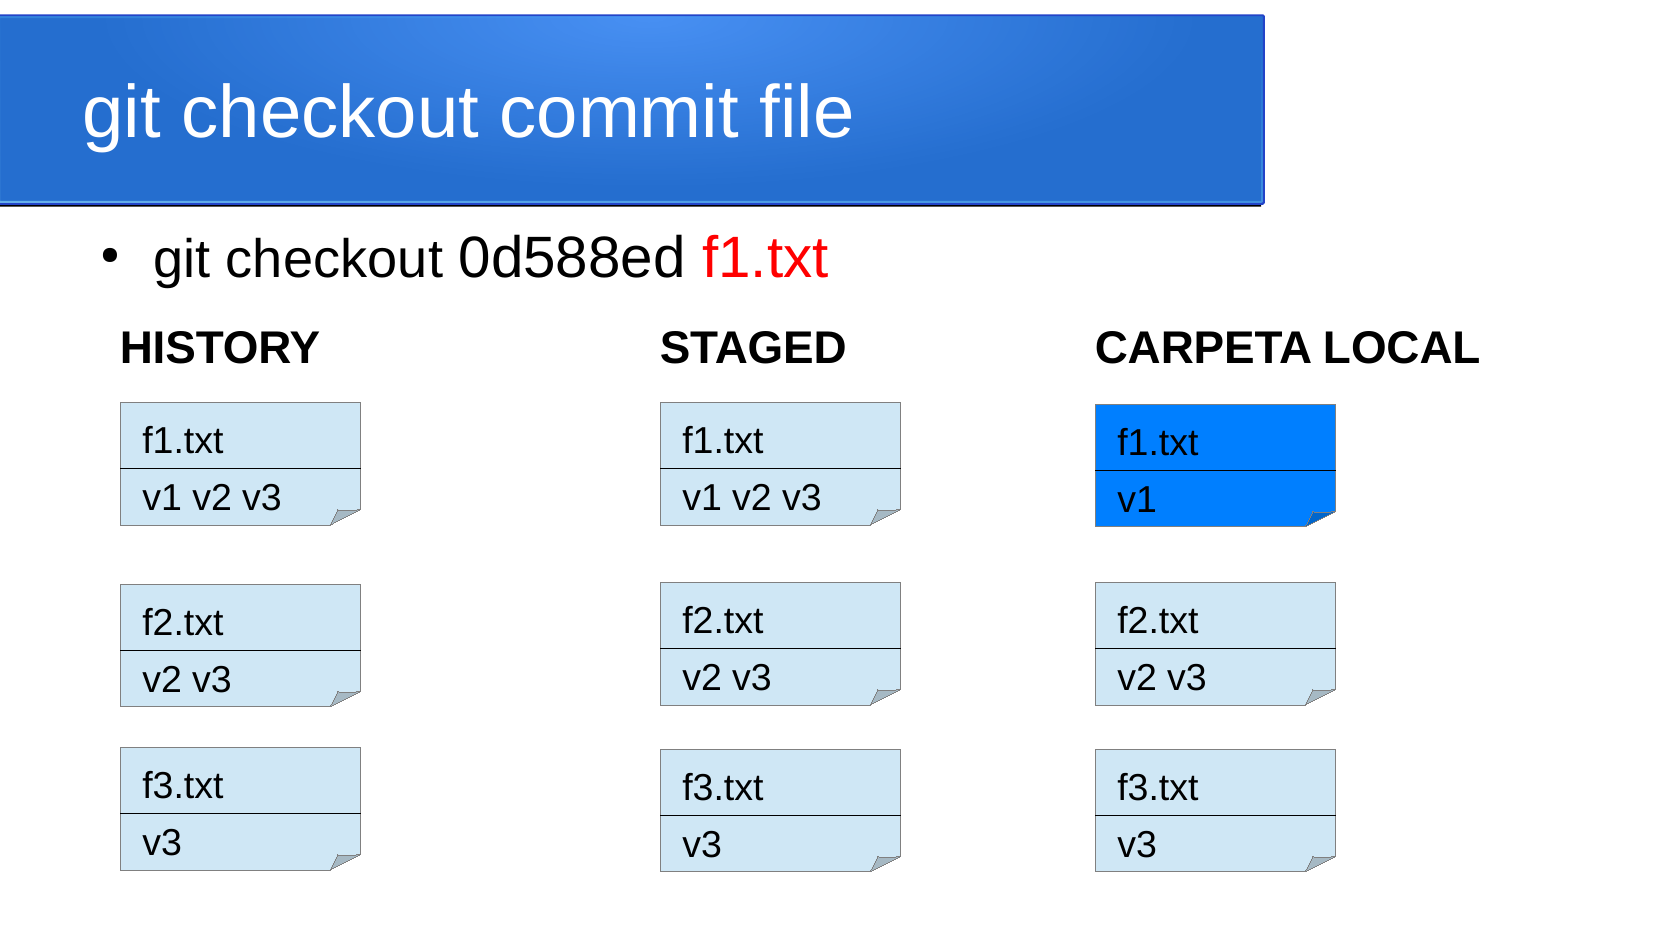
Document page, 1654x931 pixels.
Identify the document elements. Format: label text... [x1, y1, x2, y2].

text_box [660, 649, 667, 706]
title git checkout commit file [82, 35, 1235, 189]
text_box f3.txt [667, 759, 788, 815]
text_box CARPETA LOCAL [1080, 315, 1546, 432]
text_box f1.txt [1102, 414, 1223, 470]
text_box [1095, 582, 1336, 648]
text_box [1291, 471, 1336, 527]
text_box [120, 651, 127, 707]
text_box [120, 469, 127, 526]
text_box v1 v2 v3 [127, 469, 331, 526]
text_box [1095, 749, 1336, 815]
text_box [1095, 471, 1102, 527]
text_box f2.txt [127, 594, 248, 650]
text_box [331, 469, 361, 525]
text_box [1095, 404, 1336, 470]
text_box v2 v3 [127, 651, 263, 708]
text_box v2 v3 [667, 649, 803, 706]
text_box [120, 584, 361, 650]
list git checkout 0d588ed f1.txt [82, 224, 1571, 901]
text_box f2.txt [667, 592, 788, 648]
text_box v3 [667, 816, 803, 873]
text_box [660, 816, 667, 872]
text_box [120, 402, 361, 468]
text_box STAGED [645, 315, 1006, 382]
text_box [660, 582, 901, 648]
text_box [1095, 649, 1102, 706]
text_box f2.txt [1102, 592, 1223, 648]
text_box HISTORY [105, 315, 466, 382]
text_box [1095, 816, 1102, 872]
text_box [660, 469, 667, 526]
text_box [660, 749, 901, 815]
text_box f1.txt [127, 412, 248, 468]
text_box v3 [127, 814, 263, 871]
text_box v3 [1102, 816, 1238, 873]
text_box f1.txt [667, 412, 788, 468]
text_box [871, 469, 901, 525]
text_box [120, 814, 127, 871]
text_box [1238, 649, 1336, 706]
text_box v2 v3 [1102, 649, 1238, 706]
text_box v1 v2 v3 [667, 469, 871, 526]
text_box f3.txt [127, 757, 248, 813]
text_box [263, 814, 361, 871]
text_box v1 [1102, 471, 1291, 528]
text_box f3.txt [1102, 759, 1223, 815]
text_box [263, 651, 361, 707]
text_box [660, 402, 901, 468]
text_box [803, 816, 901, 872]
text_box [803, 649, 901, 706]
text_box [1238, 816, 1336, 872]
text_box [120, 747, 361, 813]
